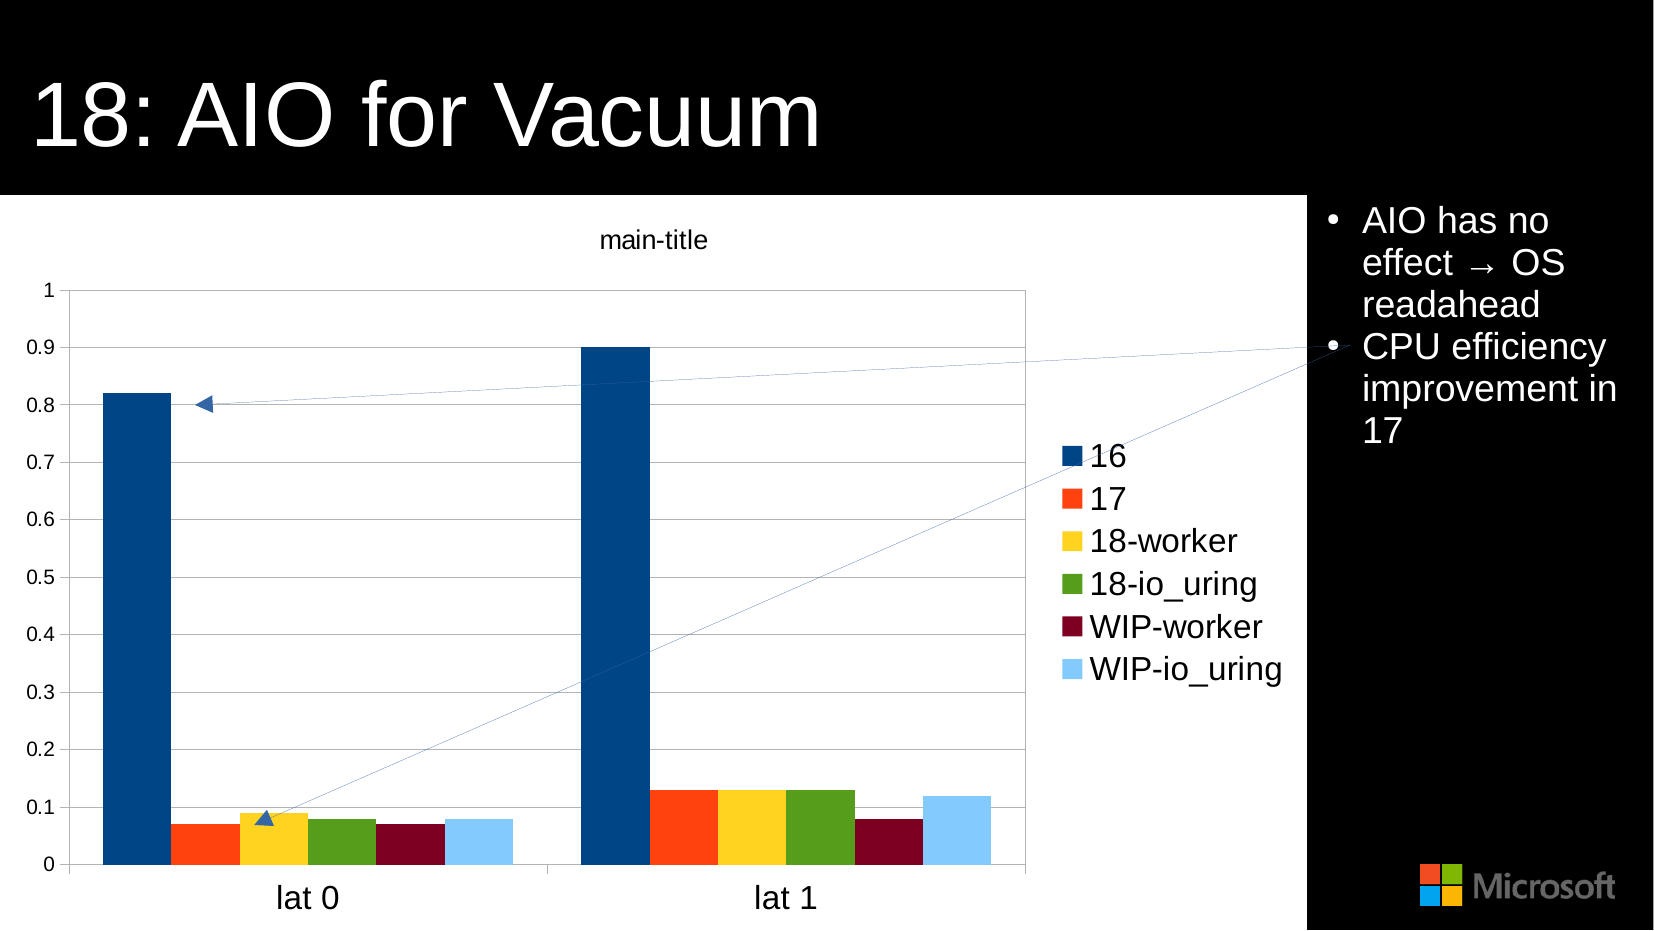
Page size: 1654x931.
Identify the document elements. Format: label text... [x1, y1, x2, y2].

title 18: AIO for Vacuum [30, 37, 1621, 193]
chart [0, 195, 1307, 931]
text_box AIO has no effect → OS readahead CPU efficiency improvement in 17 [1311, 192, 1654, 931]
